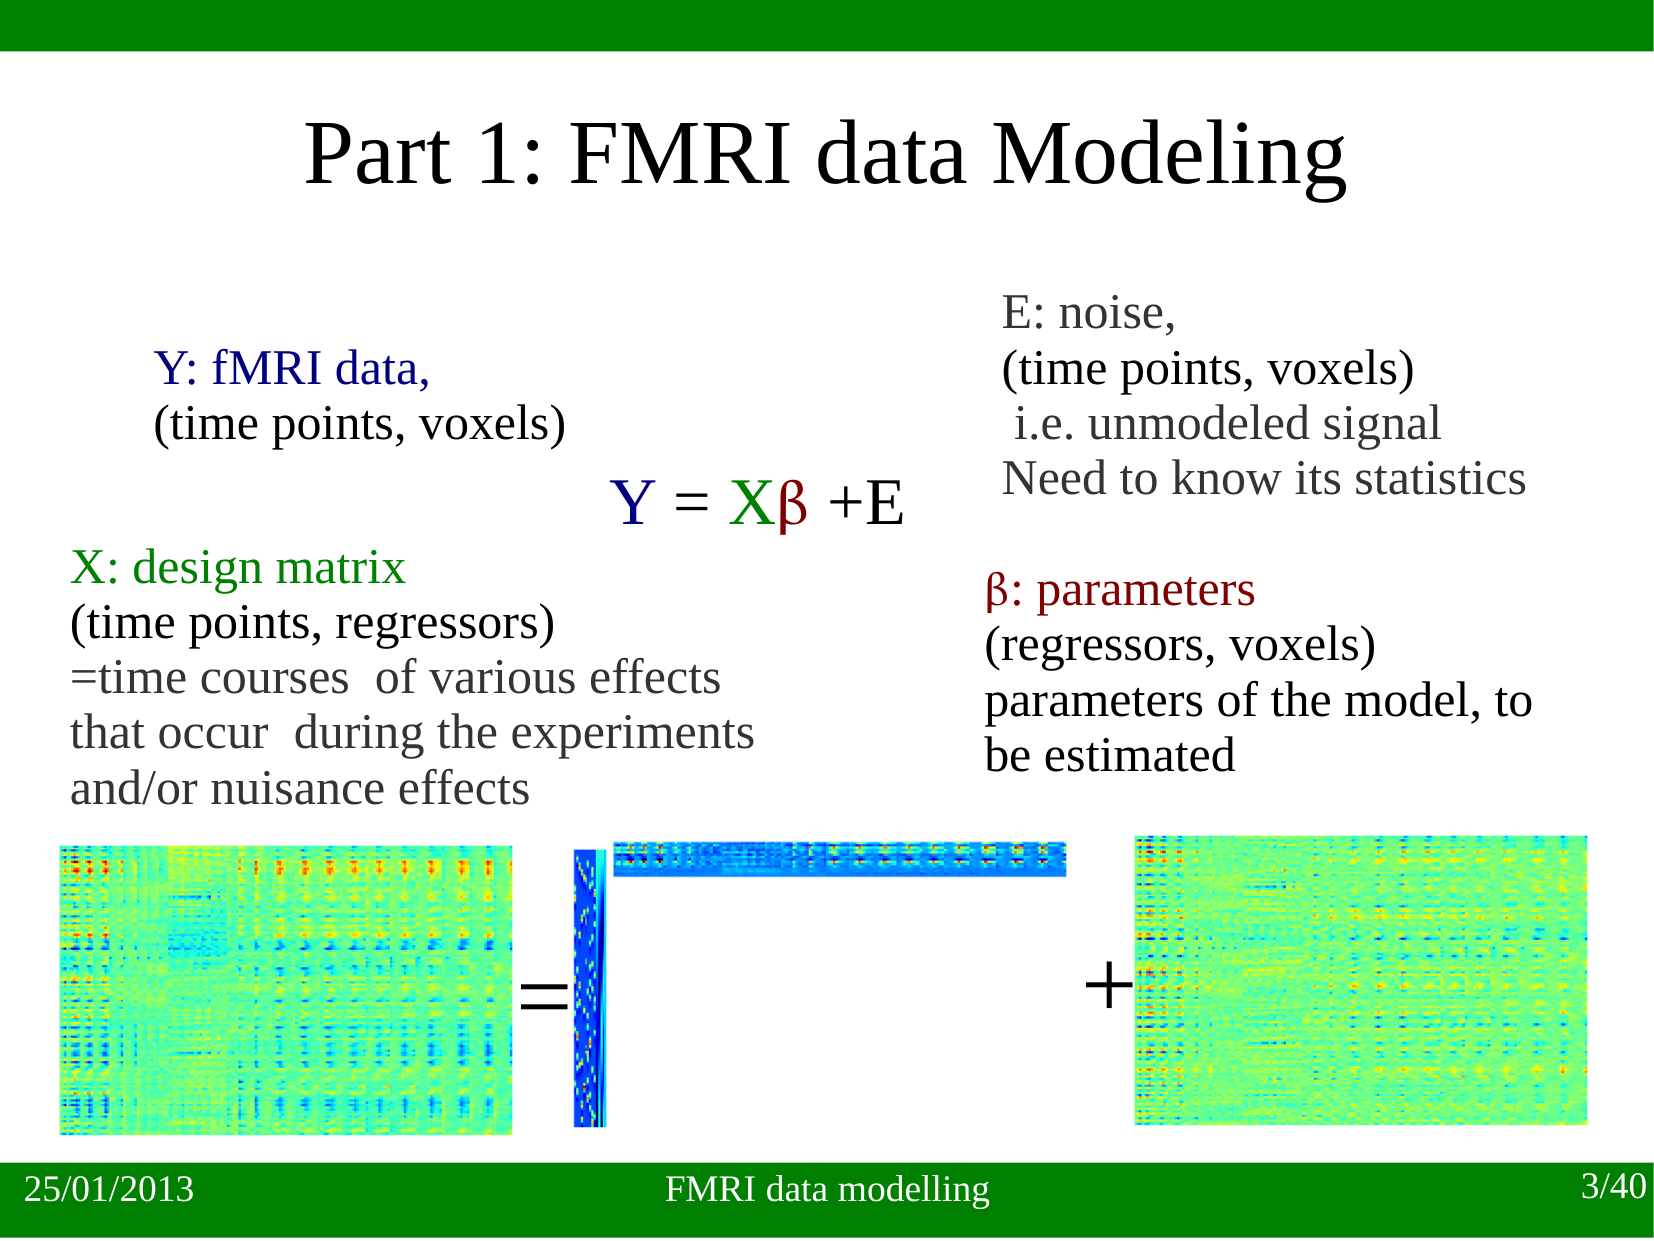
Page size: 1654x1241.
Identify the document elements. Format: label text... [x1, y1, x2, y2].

text_box Y = X +E [594, 457, 922, 547]
text_box = [501, 933, 589, 1066]
title Part 1: FMRI data Modeling [82, 49, 1571, 257]
text_box E: noise, (time points, voxels) i.e. unmodeled signal Need to know its statistics [986, 277, 1587, 513]
picture [55, 840, 517, 1141]
text_box X: design matrix (time points, regressors) =time courses of various effects that occur during the experiments and/or nuisance effects [55, 531, 785, 823]
picture [1130, 830, 1592, 1131]
picture [531, 823, 1071, 1162]
text_box : parameters (regressors, voxels) parameters of the model, to be estimated [969, 553, 1570, 817]
text_box + [1066, 922, 1153, 1054]
text_box Y: fMRI data, (time points, voxels) [138, 332, 595, 458]
